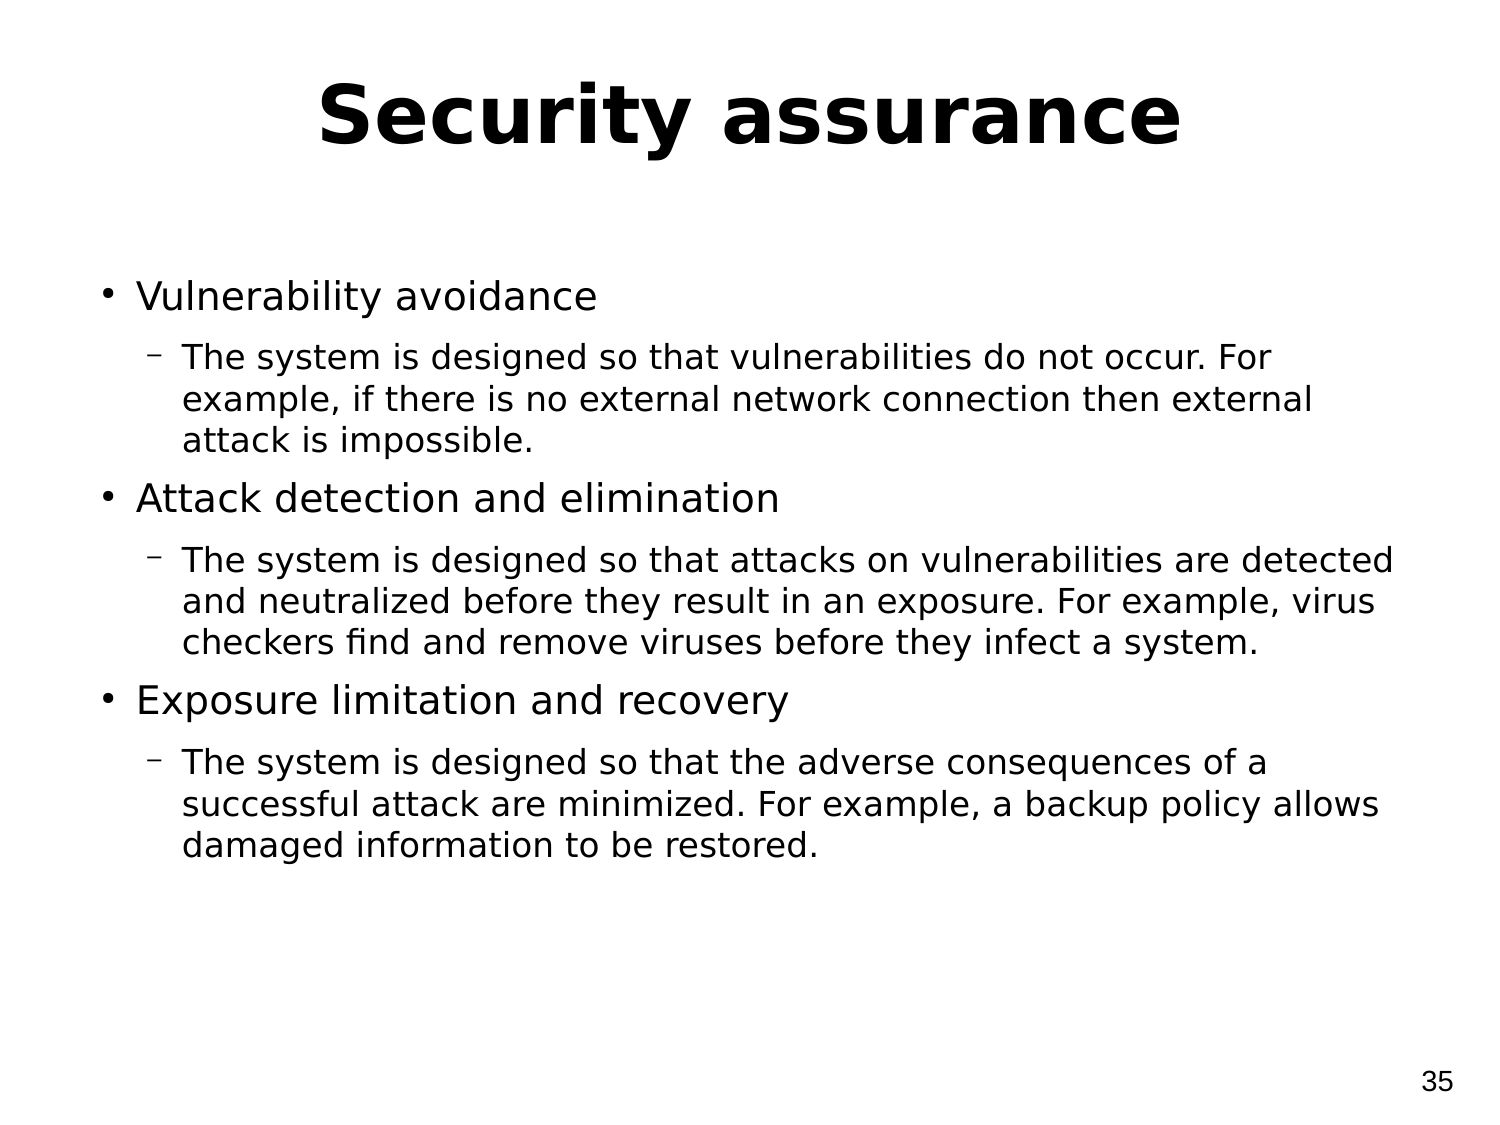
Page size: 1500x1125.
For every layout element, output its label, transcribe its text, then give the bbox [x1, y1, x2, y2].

title Security assurance [75, 44, 1425, 177]
list Vulnerability avoidance The system is designed so that vulnerabilities do not occur. For example, if there is no external network connection then external attack is impossible. Attack detection and elimination The system is designed so that attacks on vulnerabilities are detected and neutralized before they result in an exposure. For example, virus checkers find and remove viruses before they infect a system. Exposure limitation and recovery The system is designed so that the adverse consequences of a successful attack are minimized. For example, a backup policy allows damaged information to be restored. [75, 263, 1425, 916]
